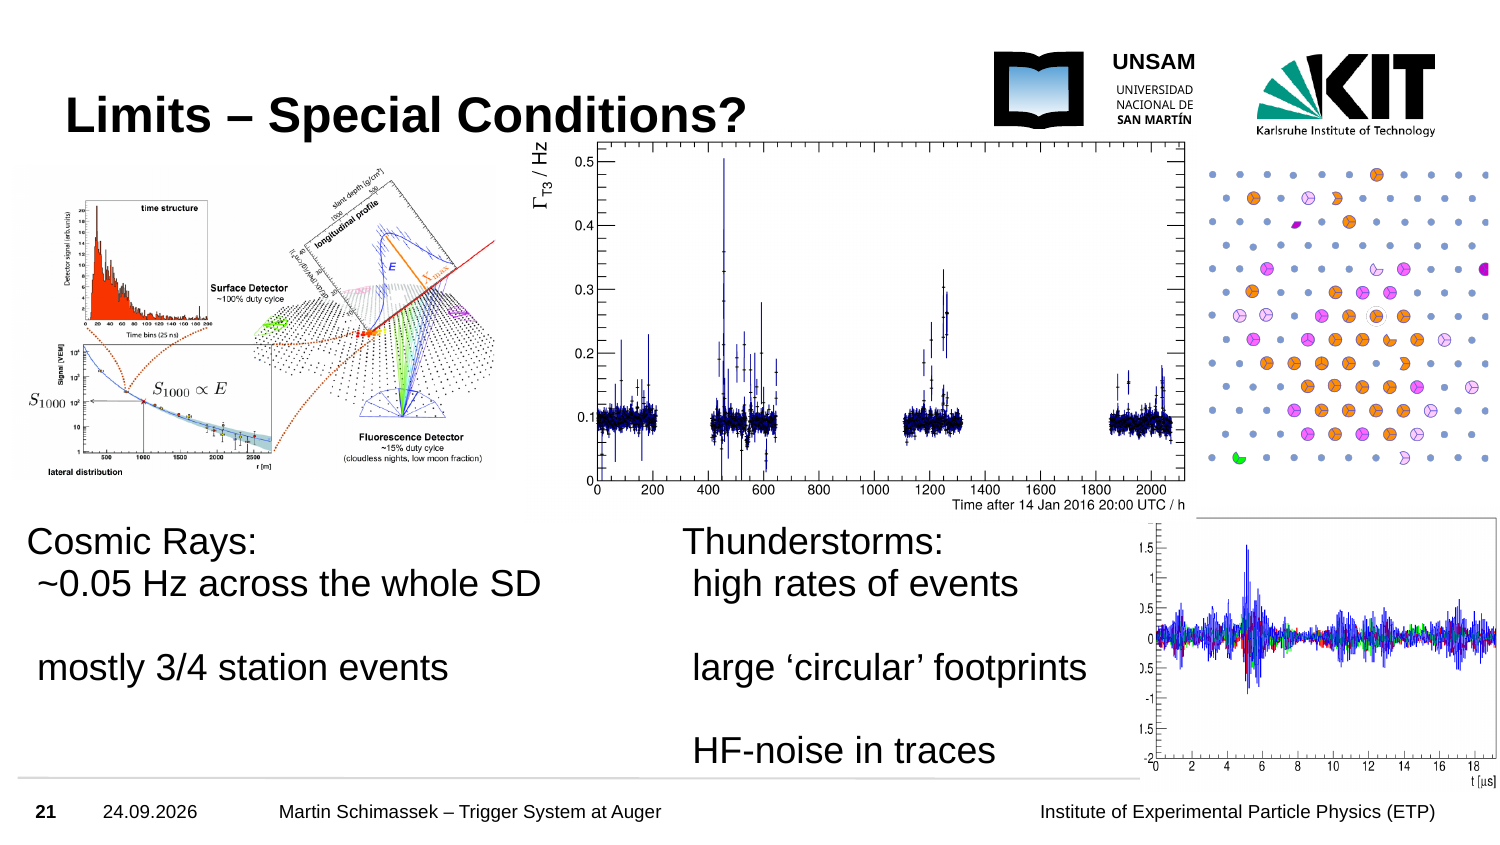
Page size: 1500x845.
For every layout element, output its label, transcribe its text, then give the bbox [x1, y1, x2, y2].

title Limits – Special Conditions? [64, 48, 1192, 144]
picture [11, 164, 496, 481]
picture [1257, 54, 1435, 137]
text_box Thunderstorms: high rates of events large ‘circular’ footprints HF-noise in traces [667, 512, 1476, 844]
picture [524, 129, 1500, 792]
text_box Cosmic Rays: ~0.05 Hz across the whole SD mostly 3/4 station events [11, 512, 667, 844]
picture [1203, 150, 1489, 466]
